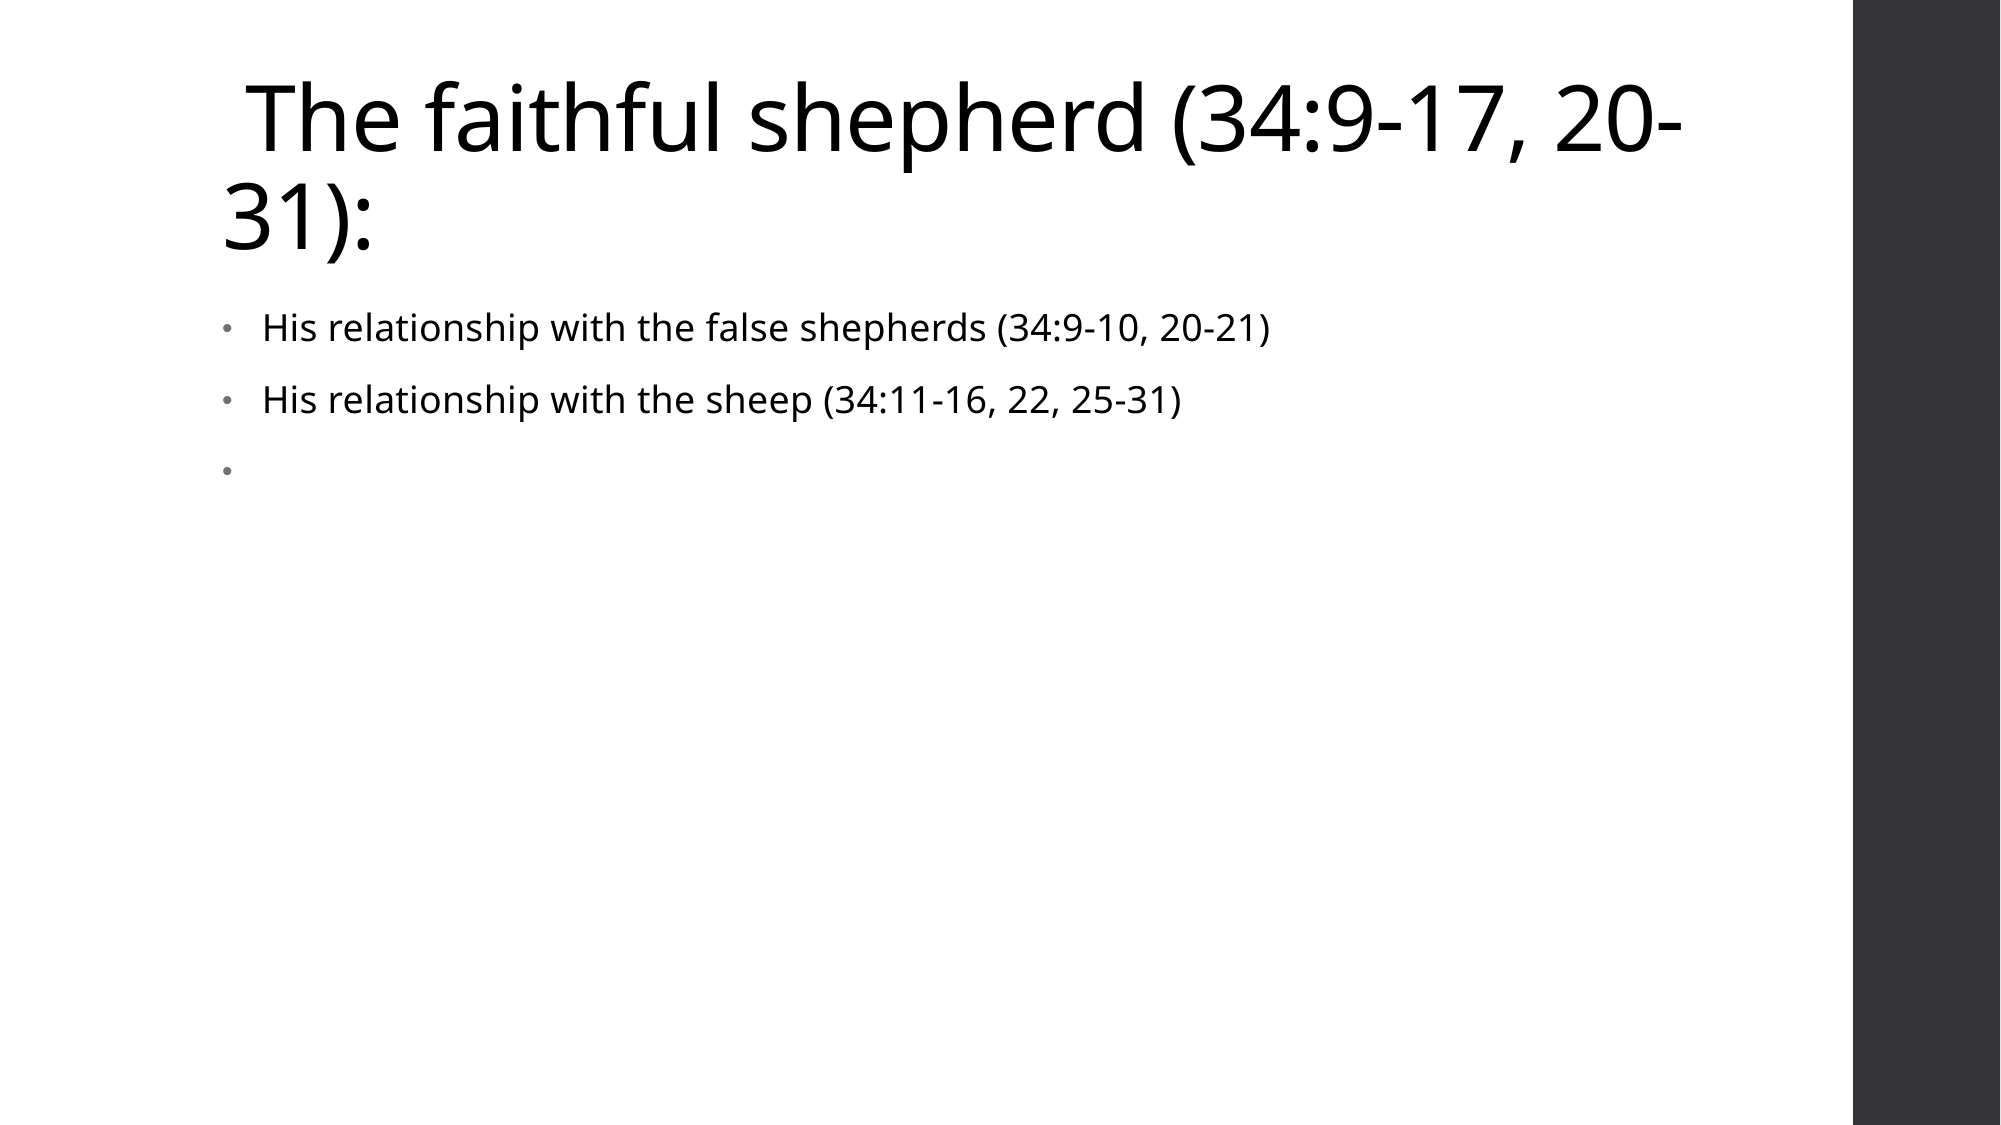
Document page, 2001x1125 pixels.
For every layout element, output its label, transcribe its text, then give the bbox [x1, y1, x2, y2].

title The faithful shepherd (34:9-17, 20-31): [206, 60, 1797, 278]
list His relationship with the false shepherds (34:9-10, 20-21) His relationship with the sheep (34:11-16, 22, 25-31) [206, 299, 1617, 1014]
